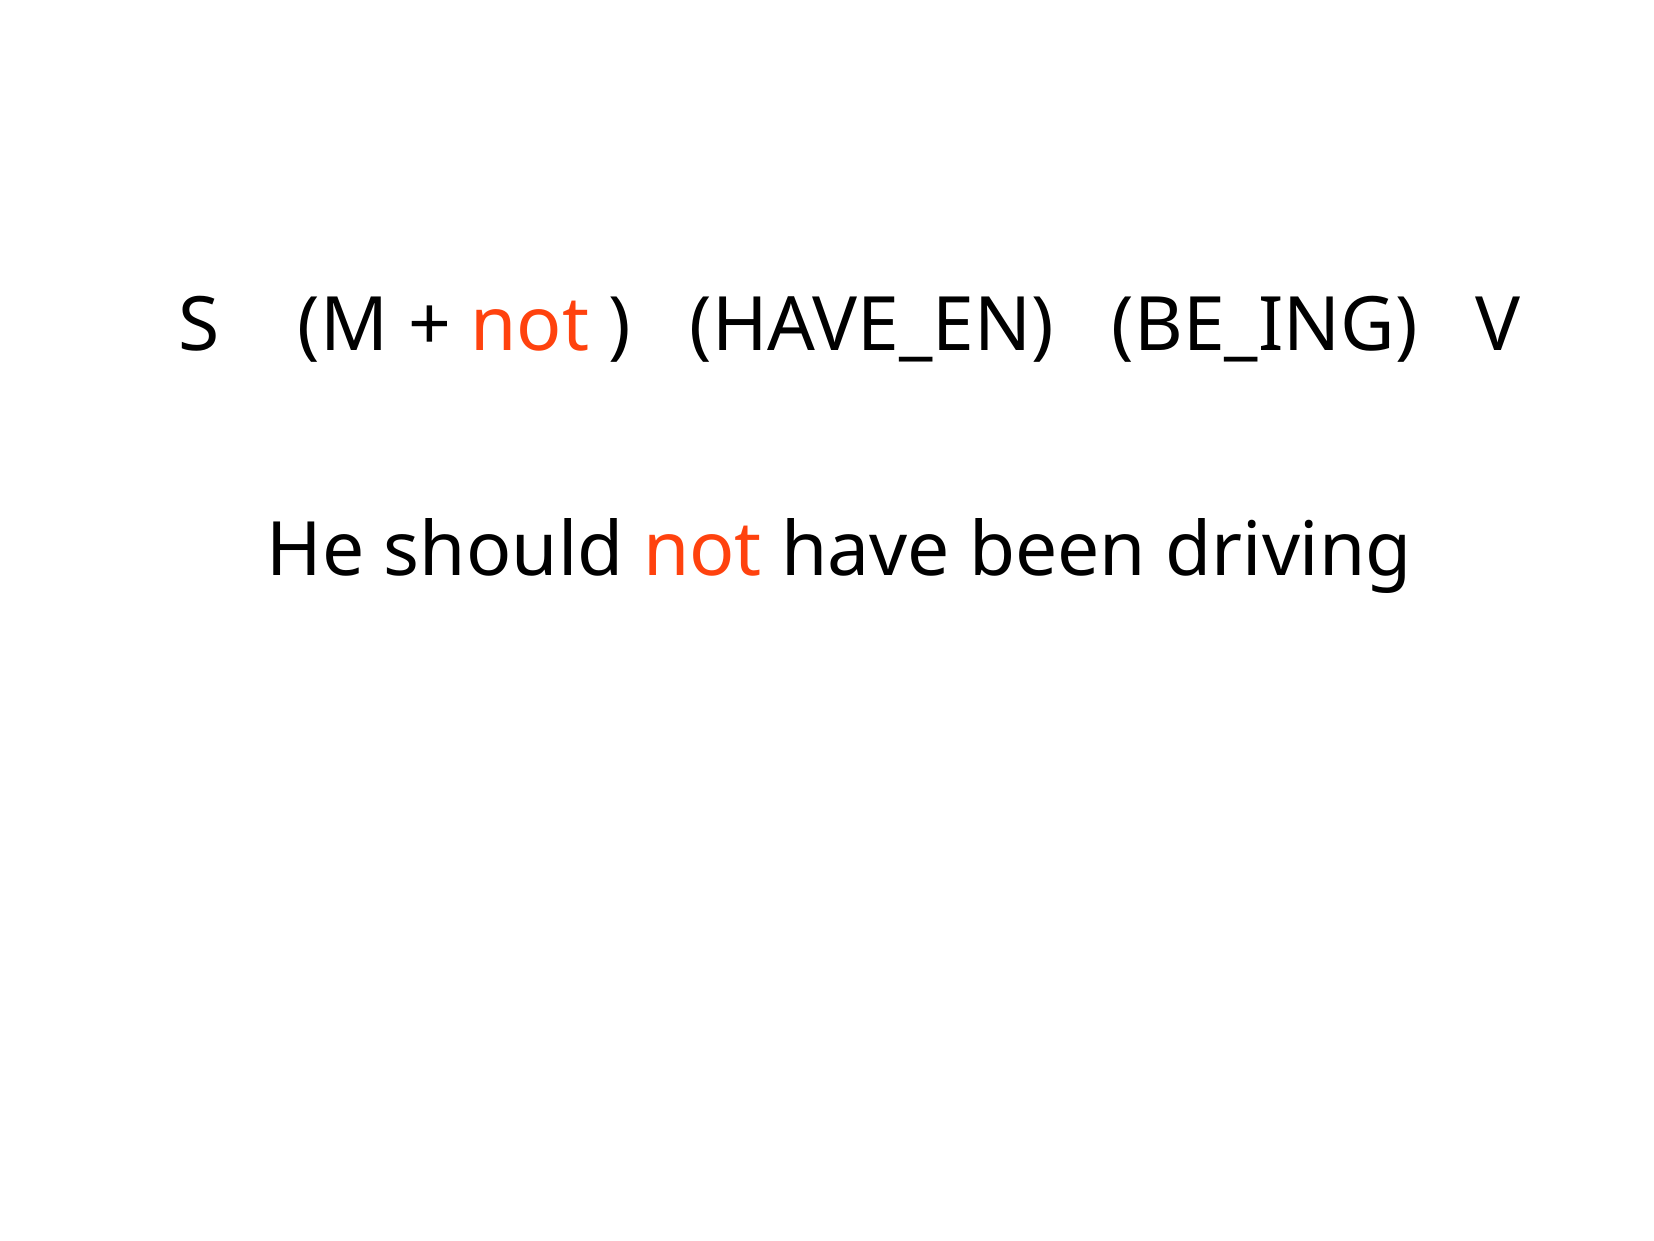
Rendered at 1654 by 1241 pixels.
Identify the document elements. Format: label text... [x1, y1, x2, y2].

text_box S (M + not ) (HAVE_EN) (BE_ING) V He should not have been driving [59, 35, 1642, 1225]
